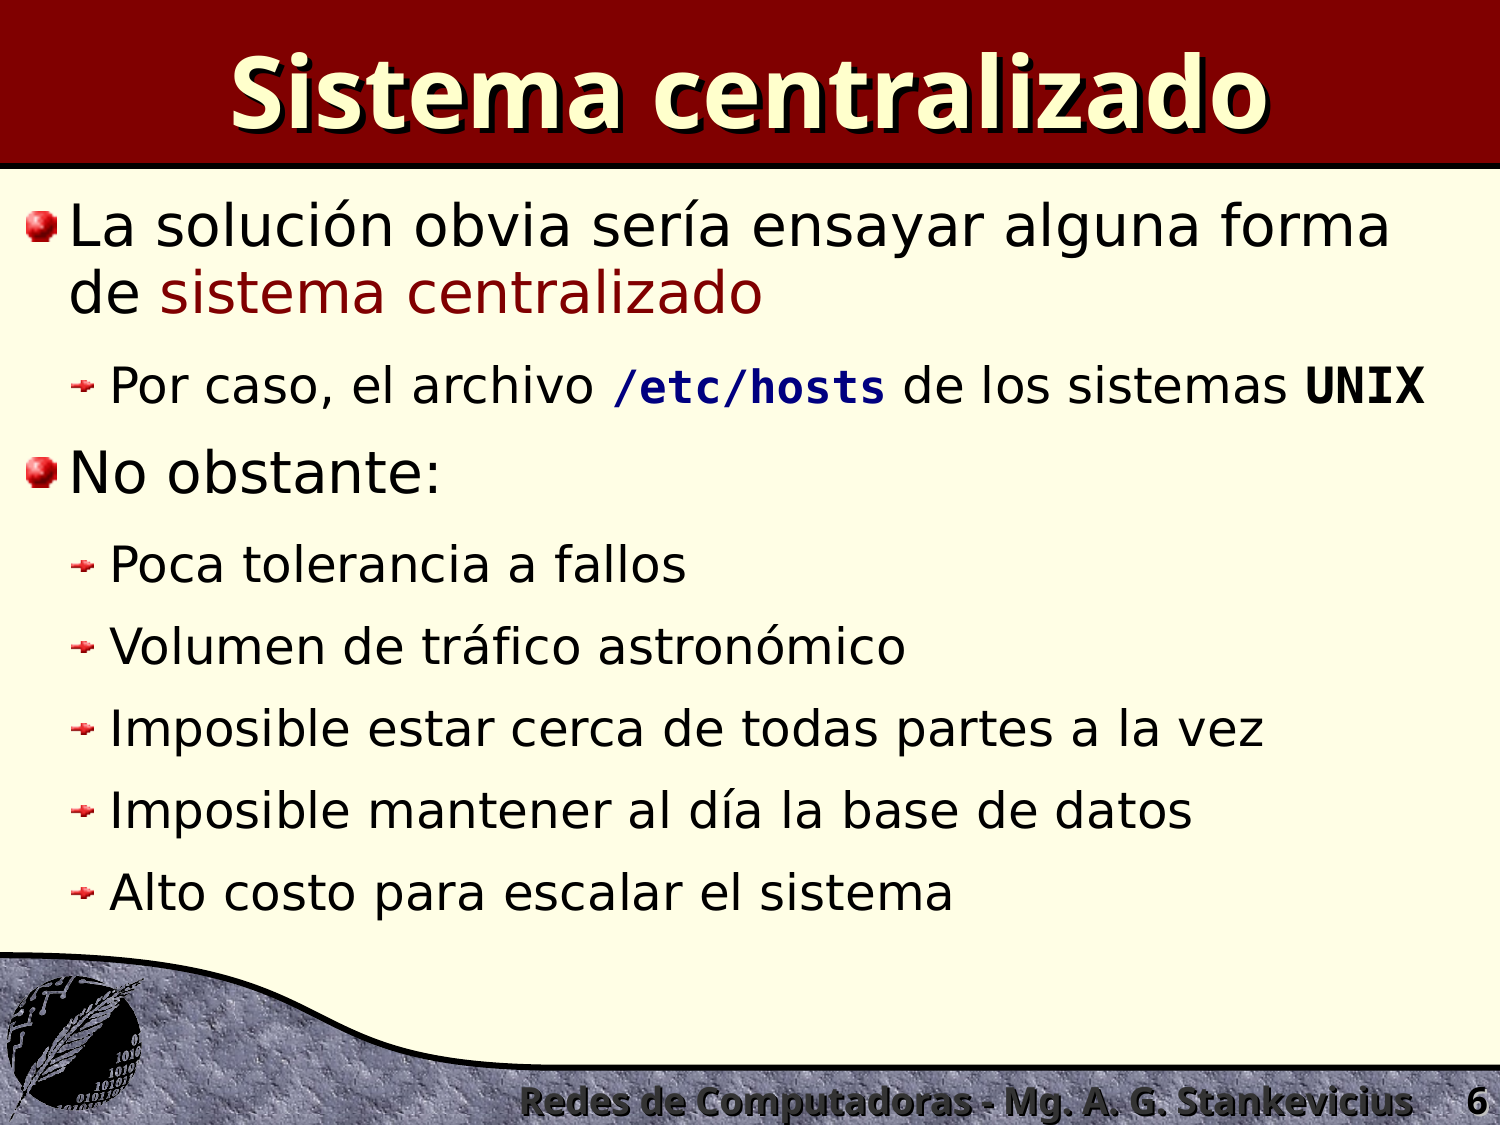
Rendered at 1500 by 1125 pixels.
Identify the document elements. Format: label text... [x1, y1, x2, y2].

picture [0, 959, 1500, 1125]
title Sistema centralizado [15, 5, 1485, 160]
picture [790, 1100, 795, 1110]
list La solución obvia sería ensayar alguna forma de sistema centralizado Por caso, el archivo /etc/hosts de los sistemas UNIX No obstante: Poca tolerancia a fallos Volumen de tráfico astronómico Imposible estar cerca de todas partes a la vez Imposible mantener al día la base de datos Alto costo para escalar el sistema [11, 192, 1486, 923]
picture [1047, 1100, 1054, 1110]
